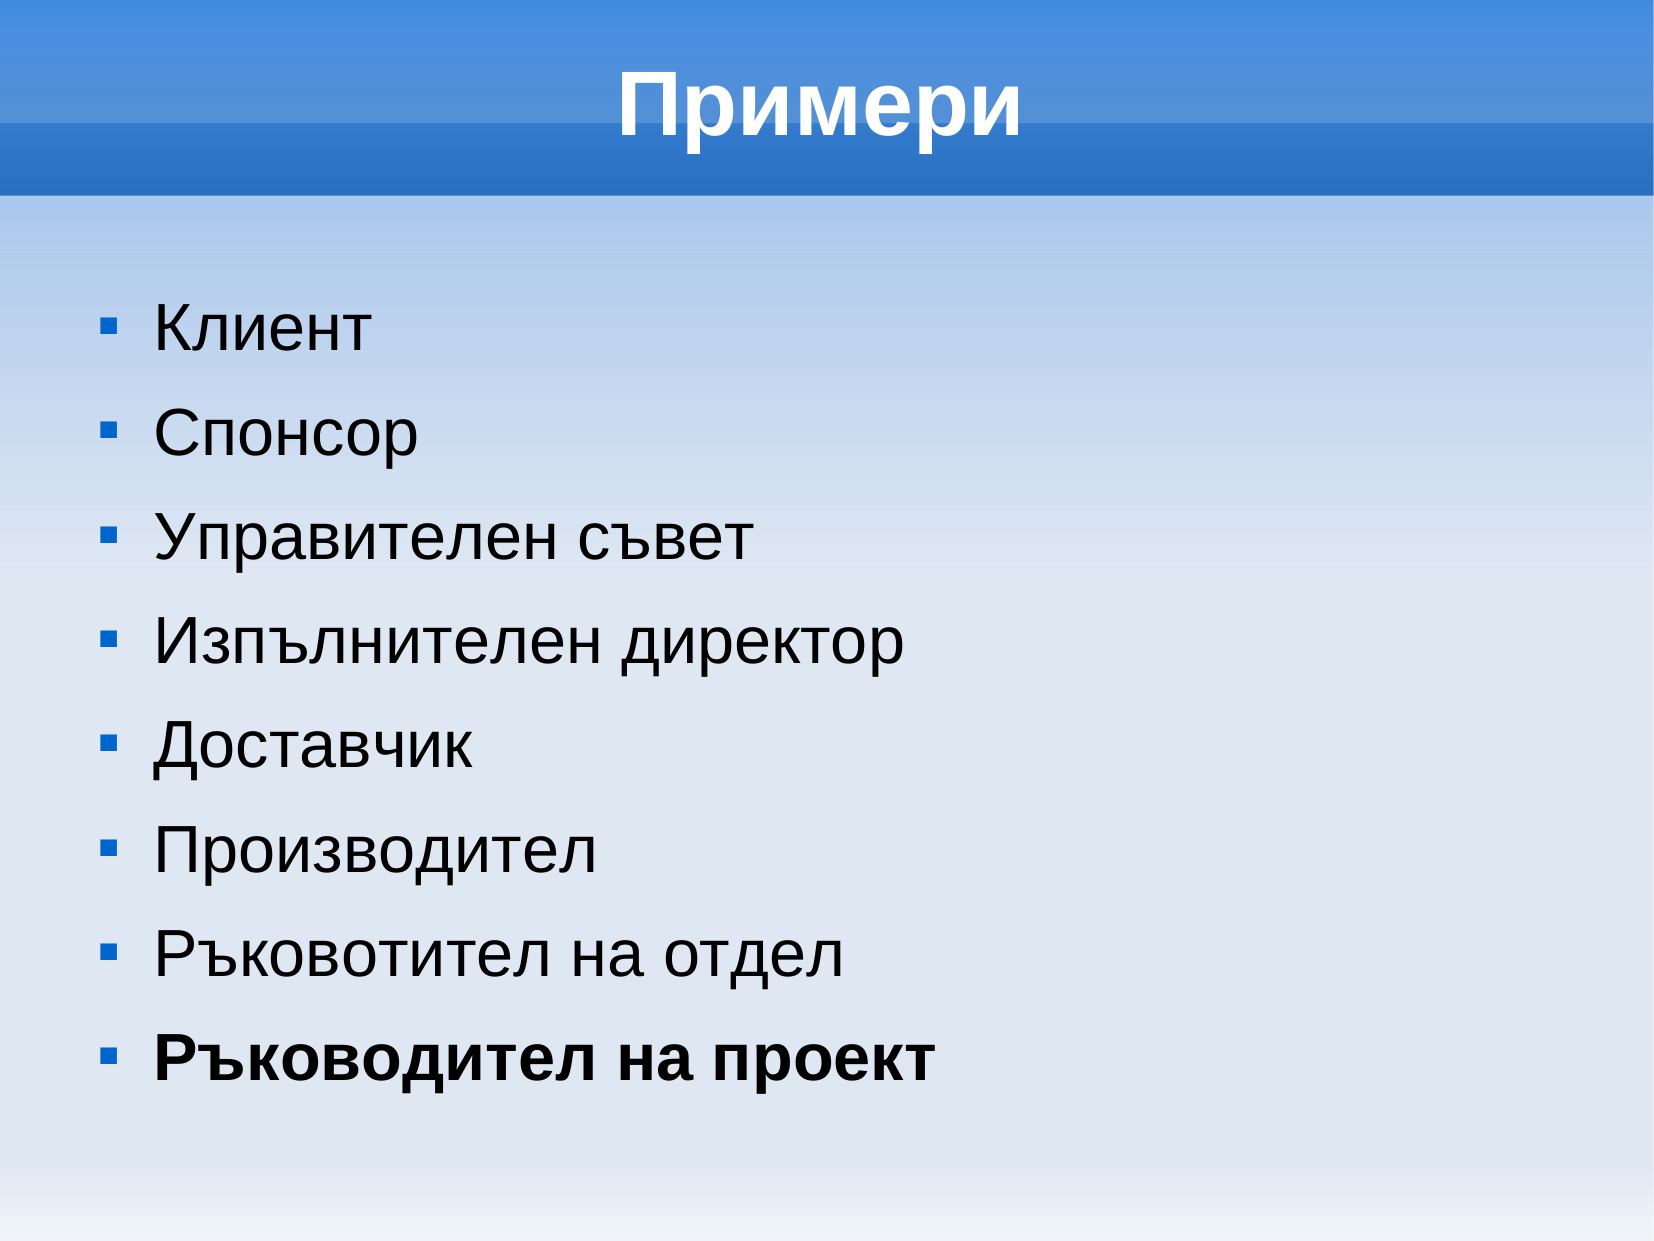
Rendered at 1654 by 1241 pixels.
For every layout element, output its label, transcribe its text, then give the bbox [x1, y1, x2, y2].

picture [0, 0, 1654, 1241]
list Клиент Спонсор Управителен съвет Изпълнителен директор Доставчик Производител Ръковотител на отдел Ръководител на проект [82, 290, 1571, 1096]
title Примери [76, 7, 1565, 200]
